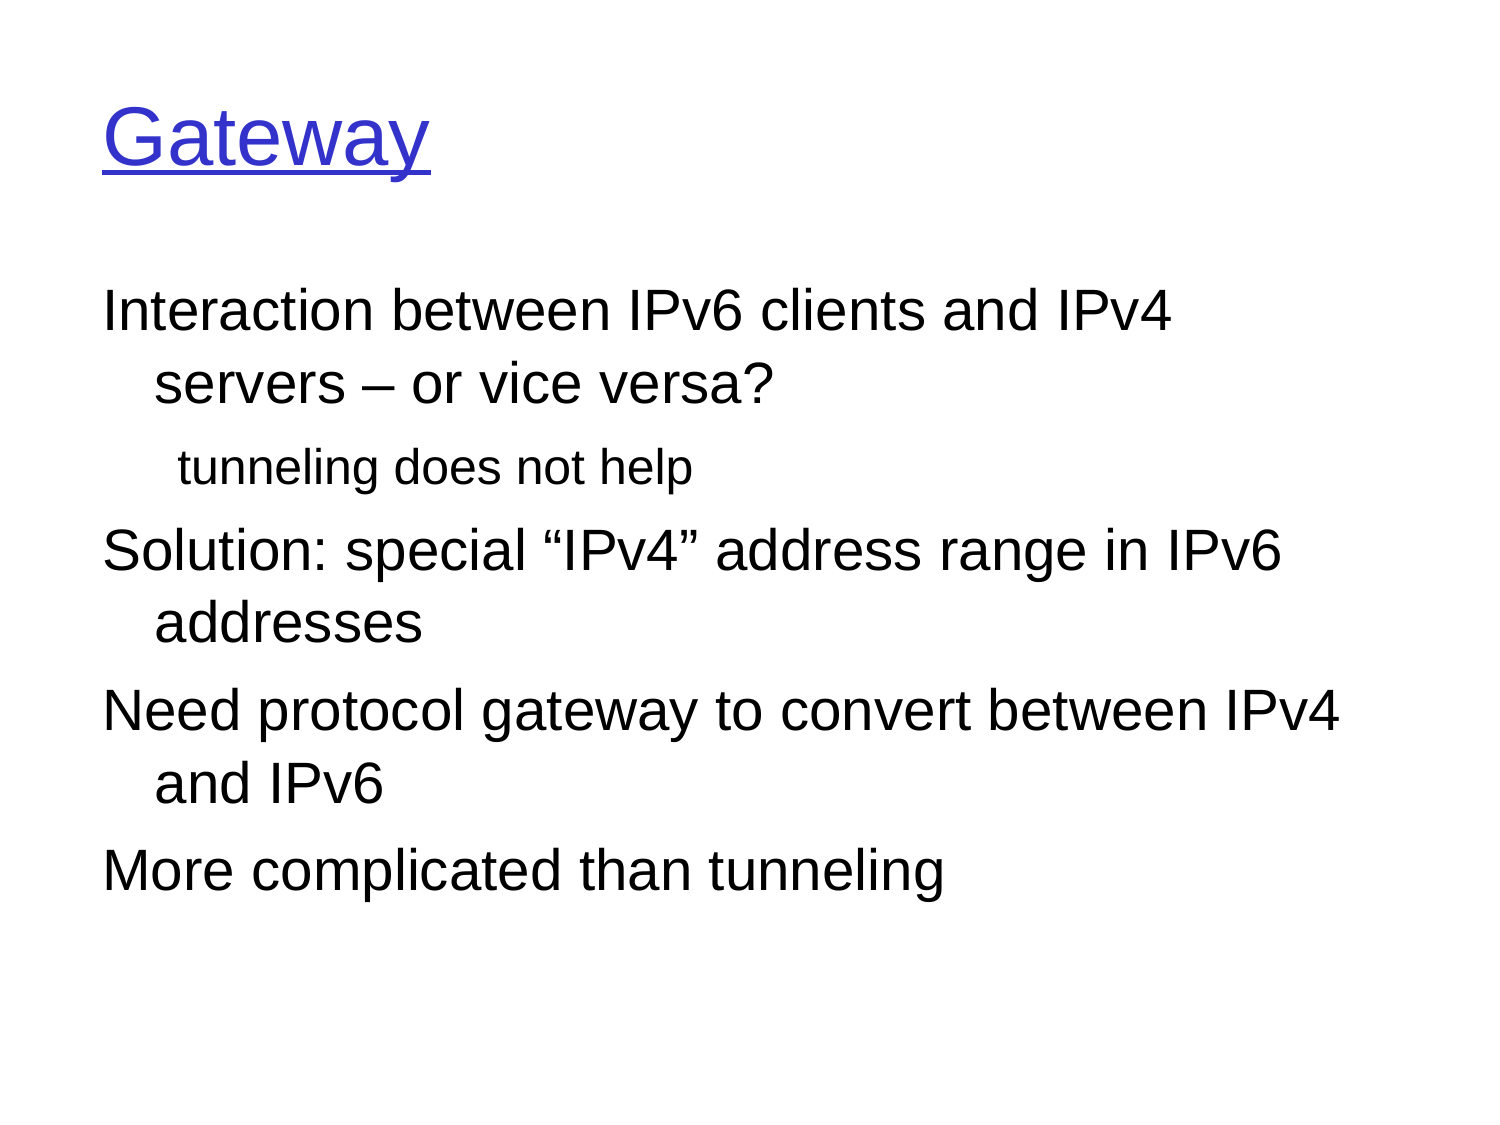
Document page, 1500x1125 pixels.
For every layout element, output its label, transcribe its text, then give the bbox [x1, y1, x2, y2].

title Gateway [87, 37, 1361, 225]
list Interaction between IPv6 clients and IPv4 servers – or vice versa? tunneling does not help Solution: special “IPv4” address range in IPv6 addresses Need protocol gateway to convert between IPv4 and IPv6 More complicated than tunneling [87, 262, 1361, 1098]
